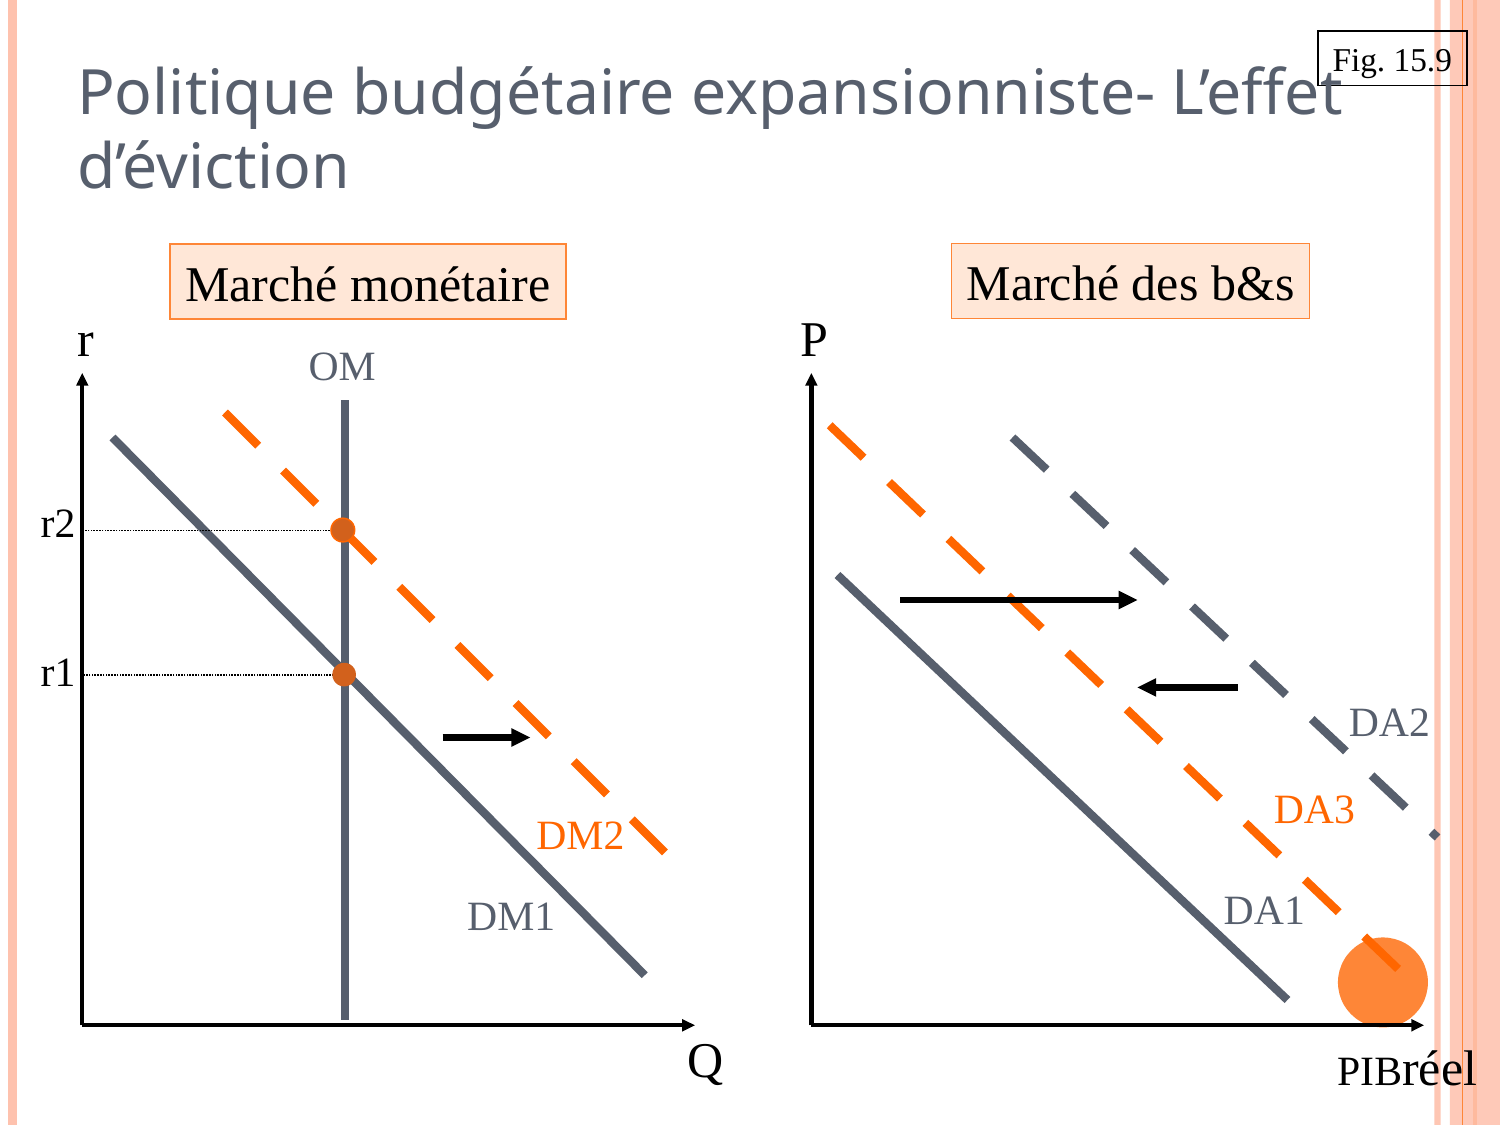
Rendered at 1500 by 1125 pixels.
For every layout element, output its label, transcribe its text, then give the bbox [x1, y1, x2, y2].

text_box [331, 518, 355, 542]
text_box r2 [25, 488, 91, 554]
text_box DA3 [1258, 774, 1371, 840]
text_box r [62, 299, 110, 374]
text_box Marché monétaire [170, 244, 566, 319]
text_box OM [293, 331, 391, 397]
text_box Q [672, 1020, 739, 1095]
text_box DA2 [1333, 687, 1446, 753]
text_box Politique budgétaire expansionniste- L’effet d’éviction [62, 44, 1450, 232]
text_box [332, 662, 356, 687]
text_box DM1 [452, 881, 571, 947]
text_box PIBréel [1322, 1027, 1493, 1103]
text_box DA1 [1209, 875, 1321, 940]
text_box r1 [25, 637, 91, 703]
text_box DM2 [521, 800, 640, 866]
text_box P [785, 299, 844, 374]
text_box Marché des b&s [951, 243, 1310, 319]
text_box Fig. 15.9 [1317, 30, 1468, 86]
